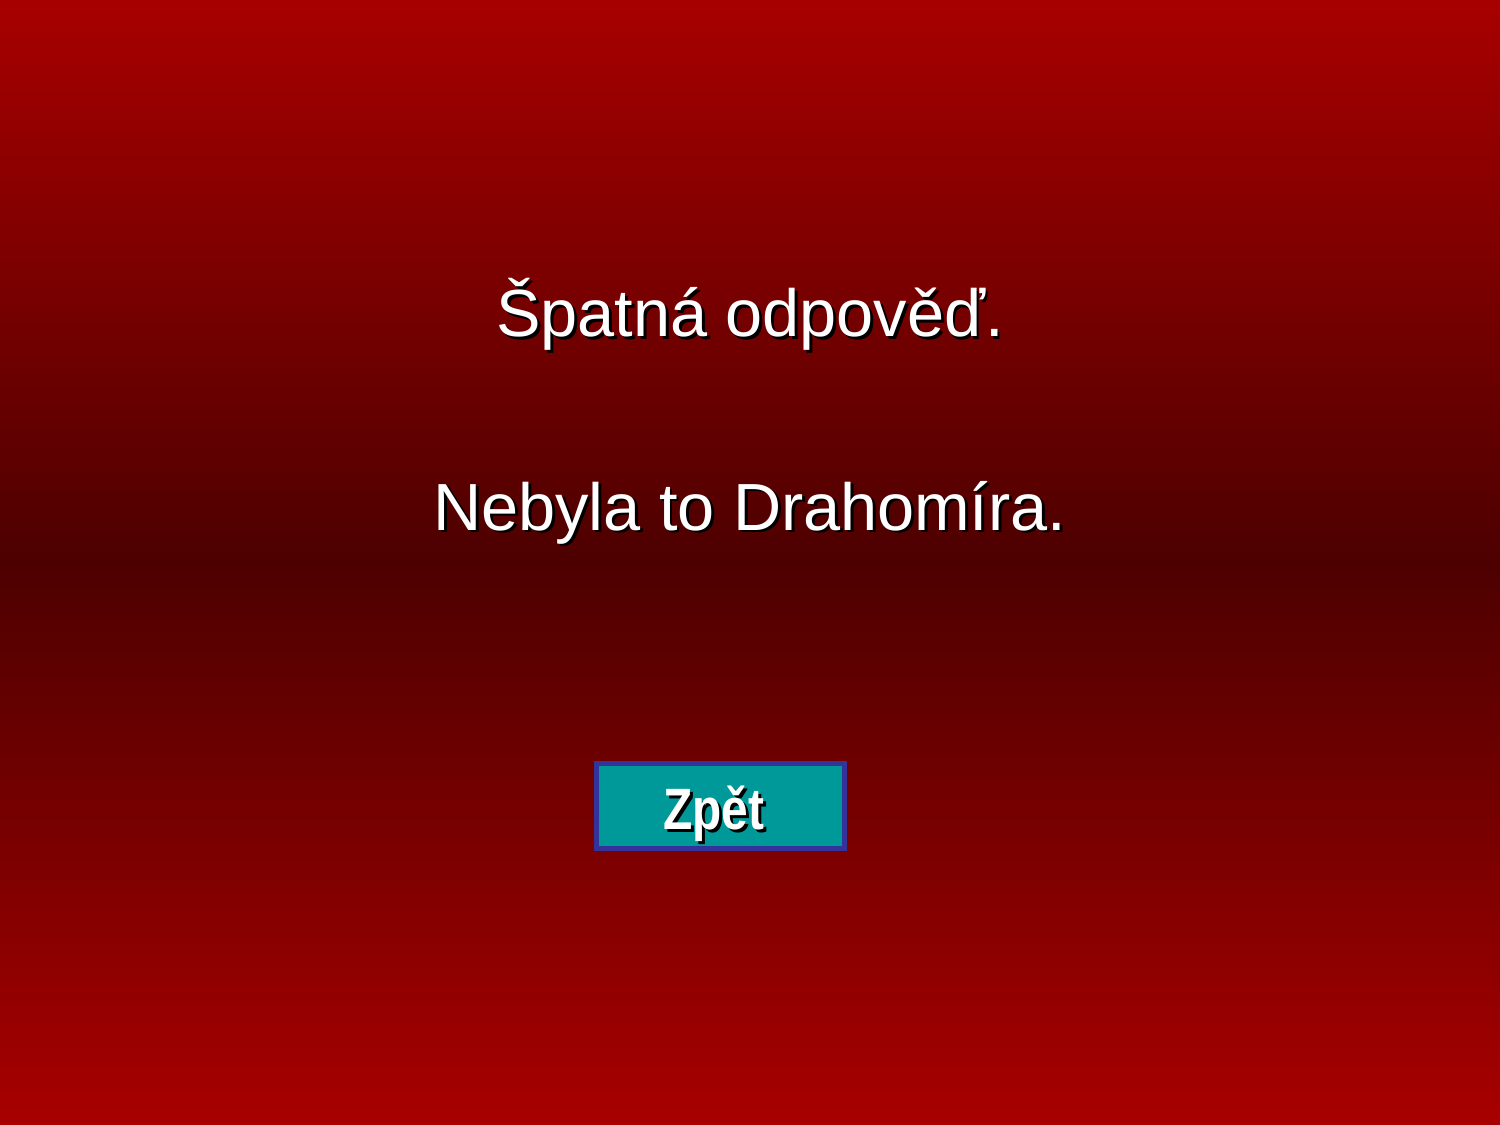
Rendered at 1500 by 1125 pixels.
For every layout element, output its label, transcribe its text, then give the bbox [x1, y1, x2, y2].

text_box Zpět [596, 763, 845, 849]
list Špatná odpověď. Nebyla to Drahomíra. [75, 262, 1426, 1006]
